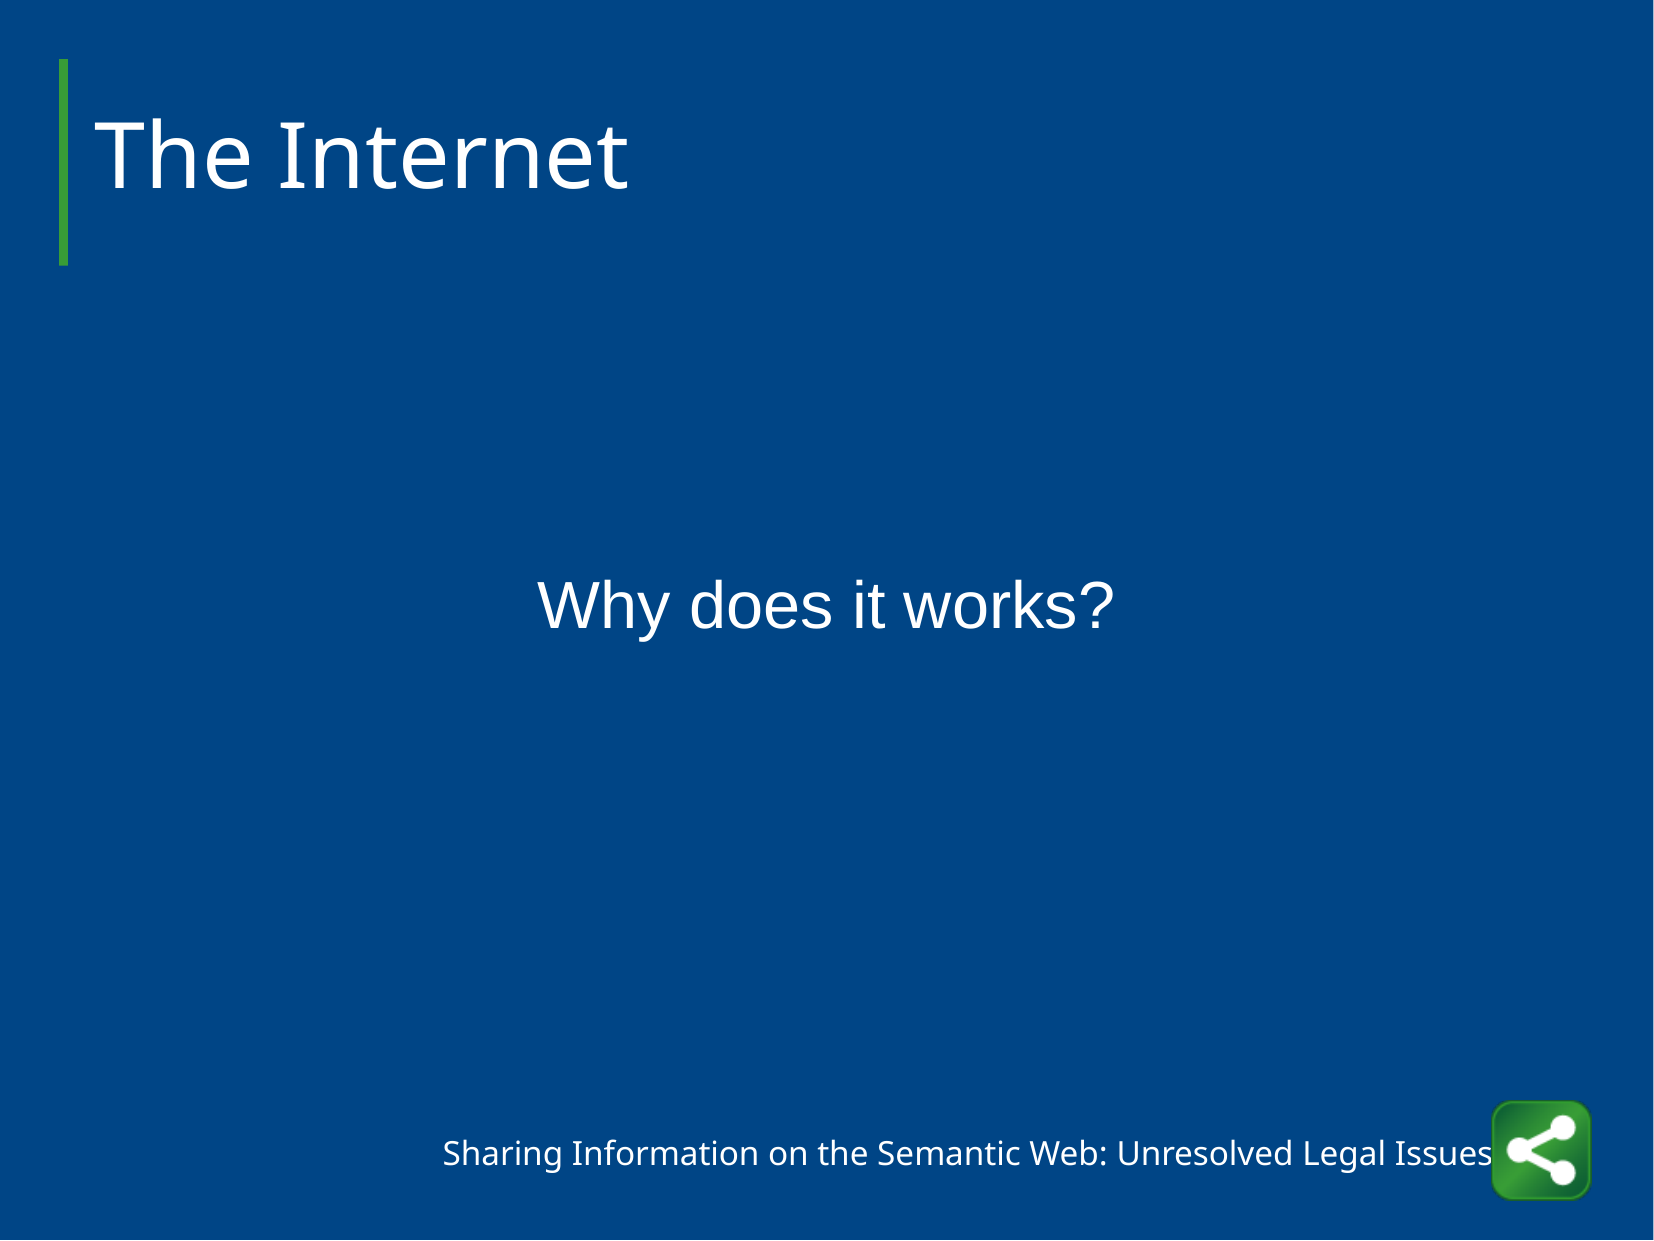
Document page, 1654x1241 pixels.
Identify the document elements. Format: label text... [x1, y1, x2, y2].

title The Internet [94, 56, 1577, 250]
text_box Why does it works? [118, 561, 1536, 709]
picture [1491, 1100, 1592, 1201]
